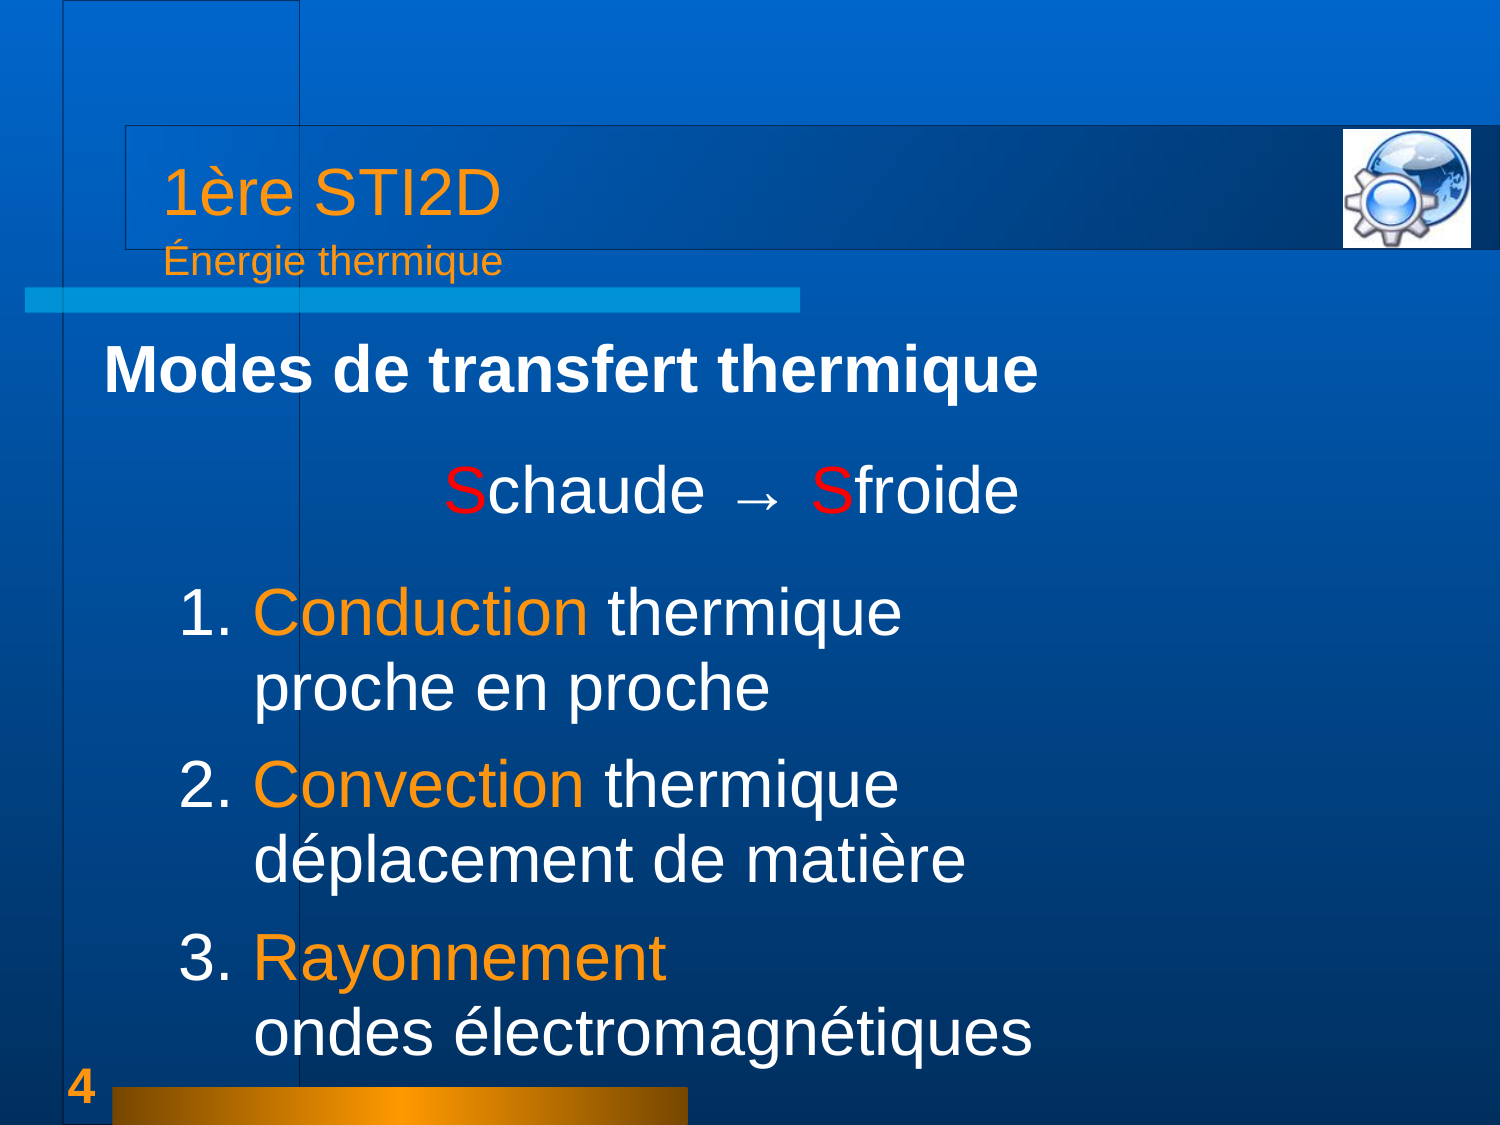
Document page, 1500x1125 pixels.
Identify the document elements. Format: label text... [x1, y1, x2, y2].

picture [1343, 129, 1471, 248]
text_box Modes de transfert thermique Schaude → Sfroide Conduction thermique proche en proche Convection thermique déplacement de matière Rayonnement ondes électromagnétiques [88, 324, 1376, 1125]
